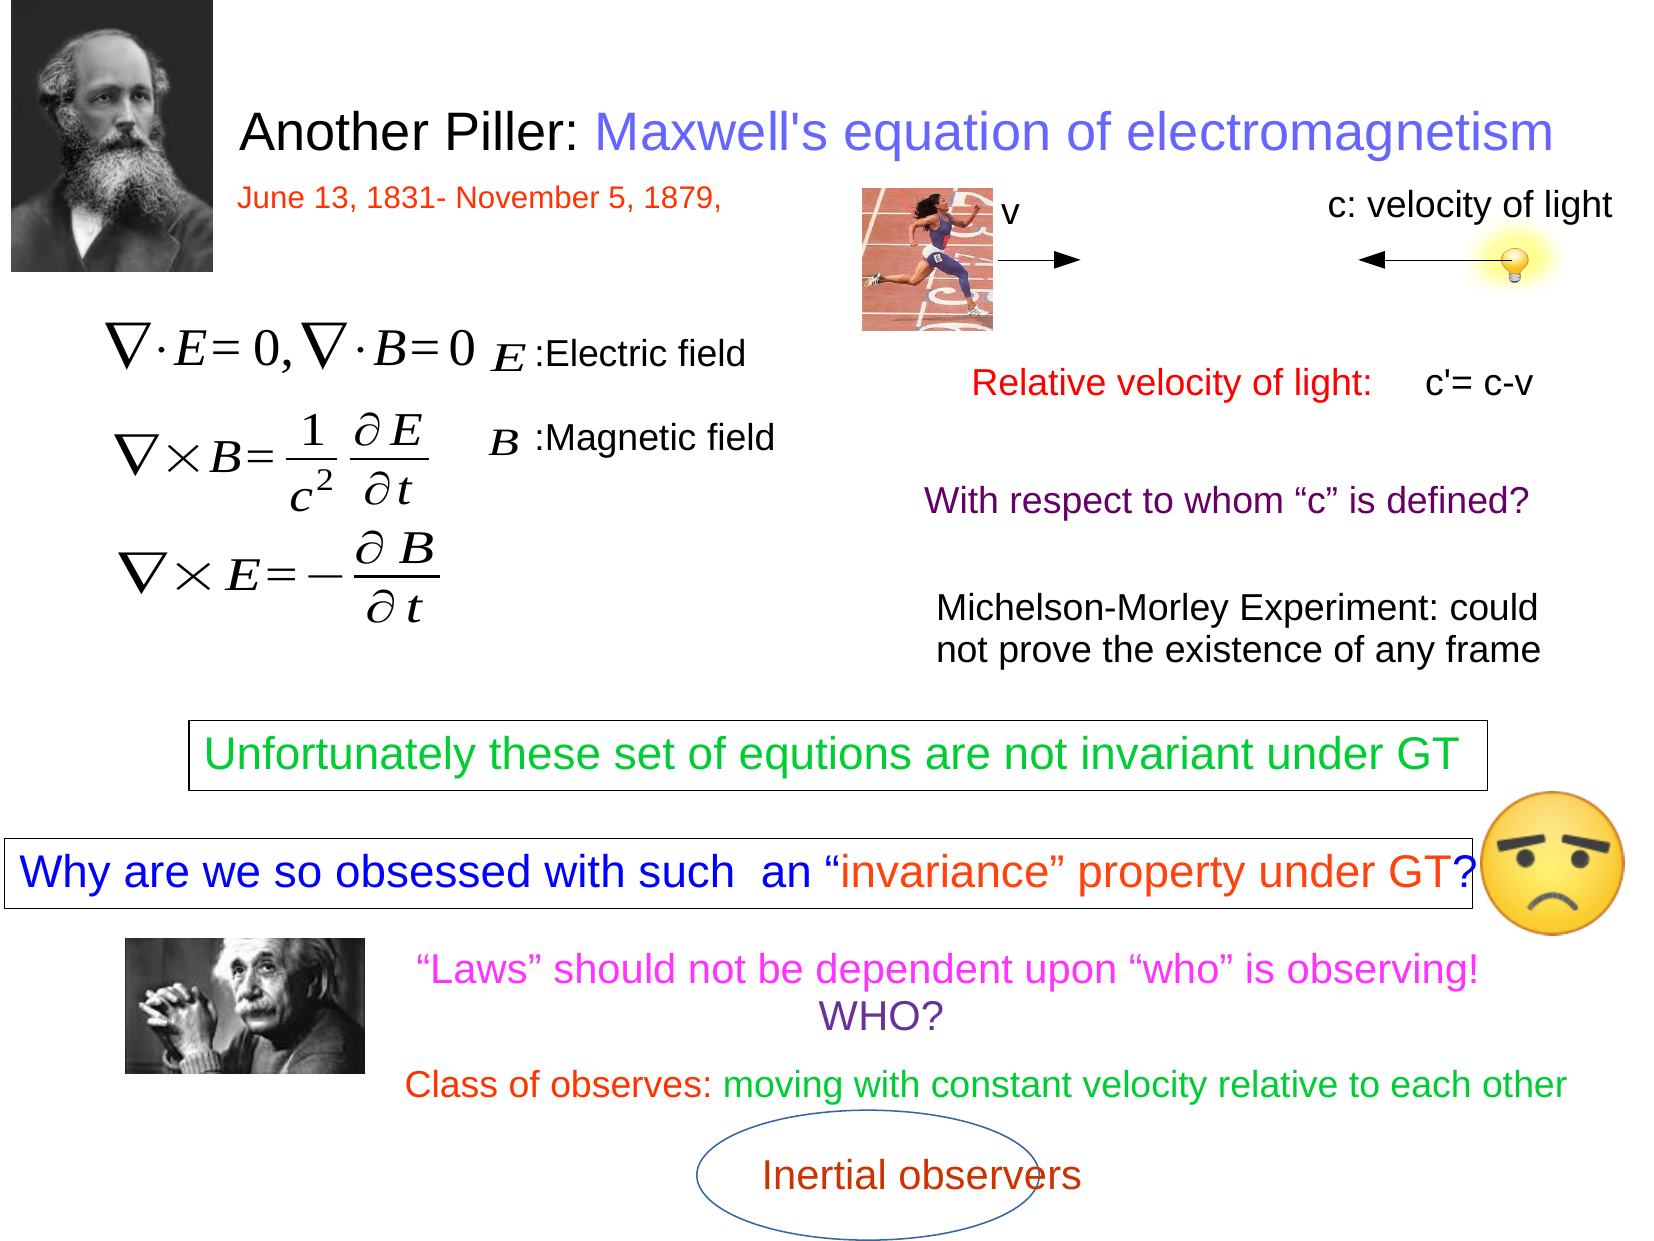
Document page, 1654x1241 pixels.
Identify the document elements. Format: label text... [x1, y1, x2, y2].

text_box June 13, 1831- November 5, 1879, [222, 172, 934, 226]
text_box Unfortunately these set of equtions are not invariant under GT [188, 720, 1488, 791]
text_box “Laws” should not be dependent upon “who” is observing! WHO? [401, 938, 1410, 1052]
picture [125, 938, 365, 1074]
text_box Relative velocity of light: c'= c-v [956, 354, 1549, 415]
picture [11, 0, 213, 272]
picture [1480, 791, 1625, 936]
text_box Michelson-Morley Experiment: could not prove the existence of any frame [921, 578, 1568, 681]
chart [88, 265, 556, 633]
text_box Another Piller: Maxwell's equation of electromagnetism [224, 94, 1548, 155]
text_box :Electric field :Magnetic field [519, 324, 791, 470]
text_box Inertial observers [696, 1110, 1038, 1241]
picture [1464, 212, 1564, 296]
text_box With respect to whom “c” is defined? [909, 472, 1560, 533]
text_box c: velocity of light [1312, 176, 1628, 237]
text_box Class of observes: moving with constant velocity relative to each other [389, 1056, 1583, 1117]
text_box v [986, 183, 1035, 243]
text_box Why are we so obsessed with such an “invariance” property under GT? [4, 838, 1473, 909]
picture [862, 188, 993, 331]
